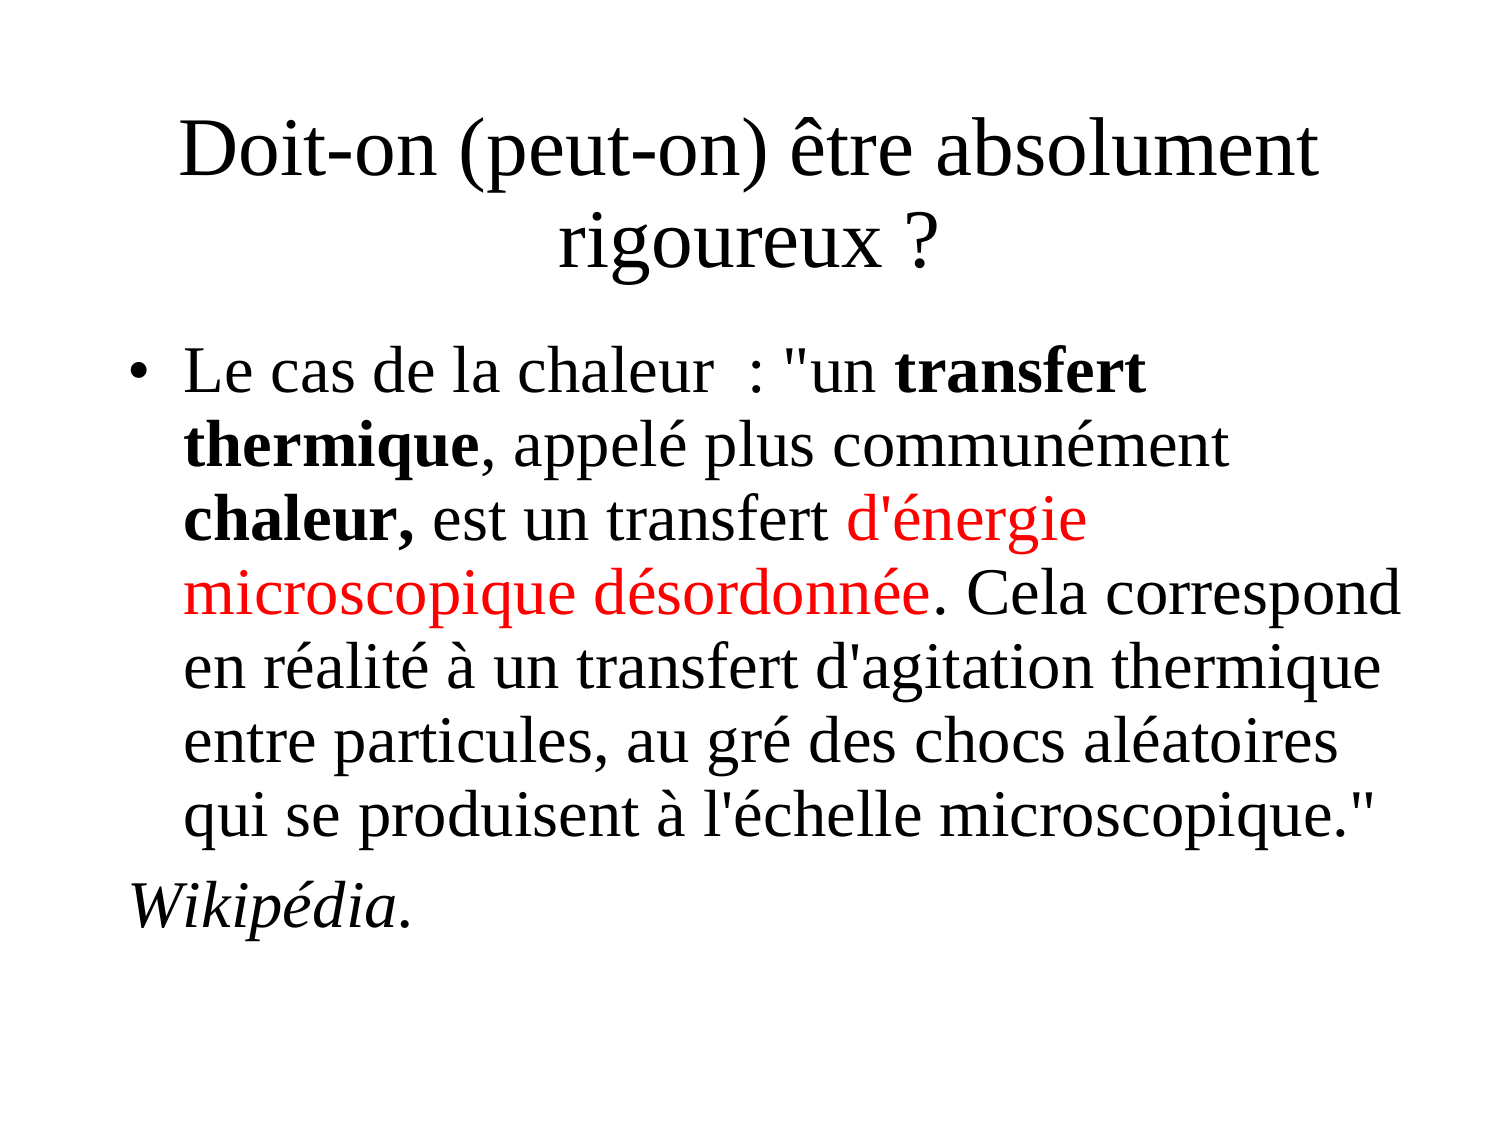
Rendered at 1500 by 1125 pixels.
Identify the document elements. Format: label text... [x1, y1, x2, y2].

list Le cas de la chaleur : "un transfert thermique, appelé plus communément chaleur, est un transfert d'énergie microscopique désordonnée. Cela correspond en réalité à un transfert d'agitation thermique entre particules, au gré des chocs aléatoires qui se produisent à l'échelle microscopique." Wikipédia. [112, 324, 1424, 1125]
title Doit-on (peut-on) être absolument rigoureux ? [112, 86, 1388, 302]
